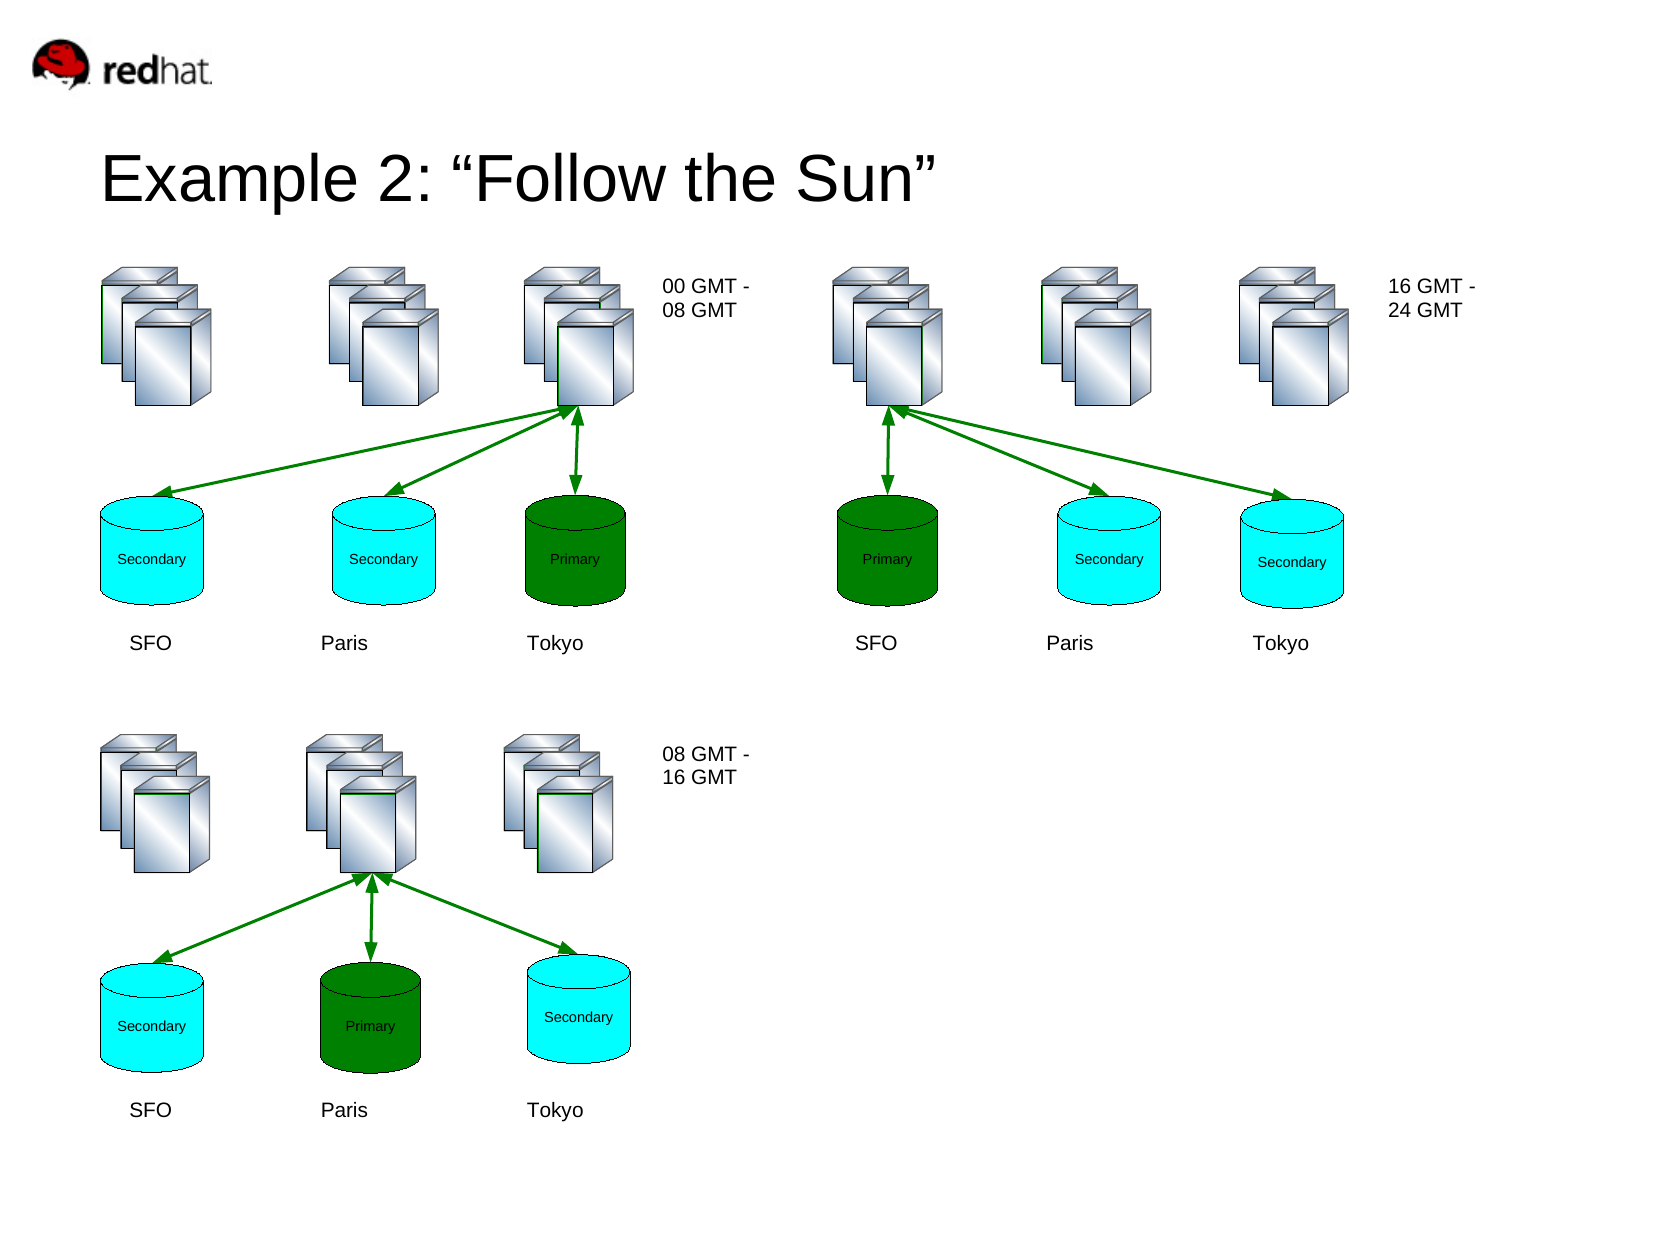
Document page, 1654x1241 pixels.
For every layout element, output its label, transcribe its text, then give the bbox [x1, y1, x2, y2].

text_box Tokyo [1237, 623, 1363, 696]
text_box Tokyo [512, 623, 638, 696]
text_box [1041, 267, 1151, 406]
text_box Primary [837, 495, 938, 607]
text_box Primary [320, 962, 421, 1074]
text_box Secondary [100, 963, 204, 1073]
text_box Secondary [100, 496, 204, 606]
text_box [1239, 267, 1349, 406]
text_box [306, 734, 416, 873]
text_box SFO [114, 1090, 220, 1163]
text_box SFO [840, 623, 946, 696]
text_box Primary [525, 495, 626, 607]
text_box [504, 734, 613, 873]
text_box Tokyo [512, 1090, 638, 1163]
text_box [524, 267, 634, 406]
text_box Secondary [527, 954, 631, 1064]
text_box Paris [306, 1090, 419, 1163]
text_box [832, 267, 942, 406]
text_box Paris [306, 623, 419, 696]
text_box 00 GMT - 08 GMT [647, 267, 819, 384]
text_box [329, 267, 439, 406]
text_box 08 GMT - 16 GMT [647, 734, 819, 851]
text_box Secondary [1240, 499, 1344, 609]
text_box Secondary [332, 496, 436, 606]
text_box SFO [114, 623, 220, 696]
text_box Paris [1031, 623, 1145, 696]
text_box [101, 267, 211, 406]
picture [31, 37, 212, 98]
list Example 2: “Follow the Sun” [100, 140, 1506, 874]
text_box 16 GMT - 24 GMT [1373, 267, 1545, 384]
text_box Secondary [1057, 496, 1161, 606]
text_box [100, 734, 210, 873]
